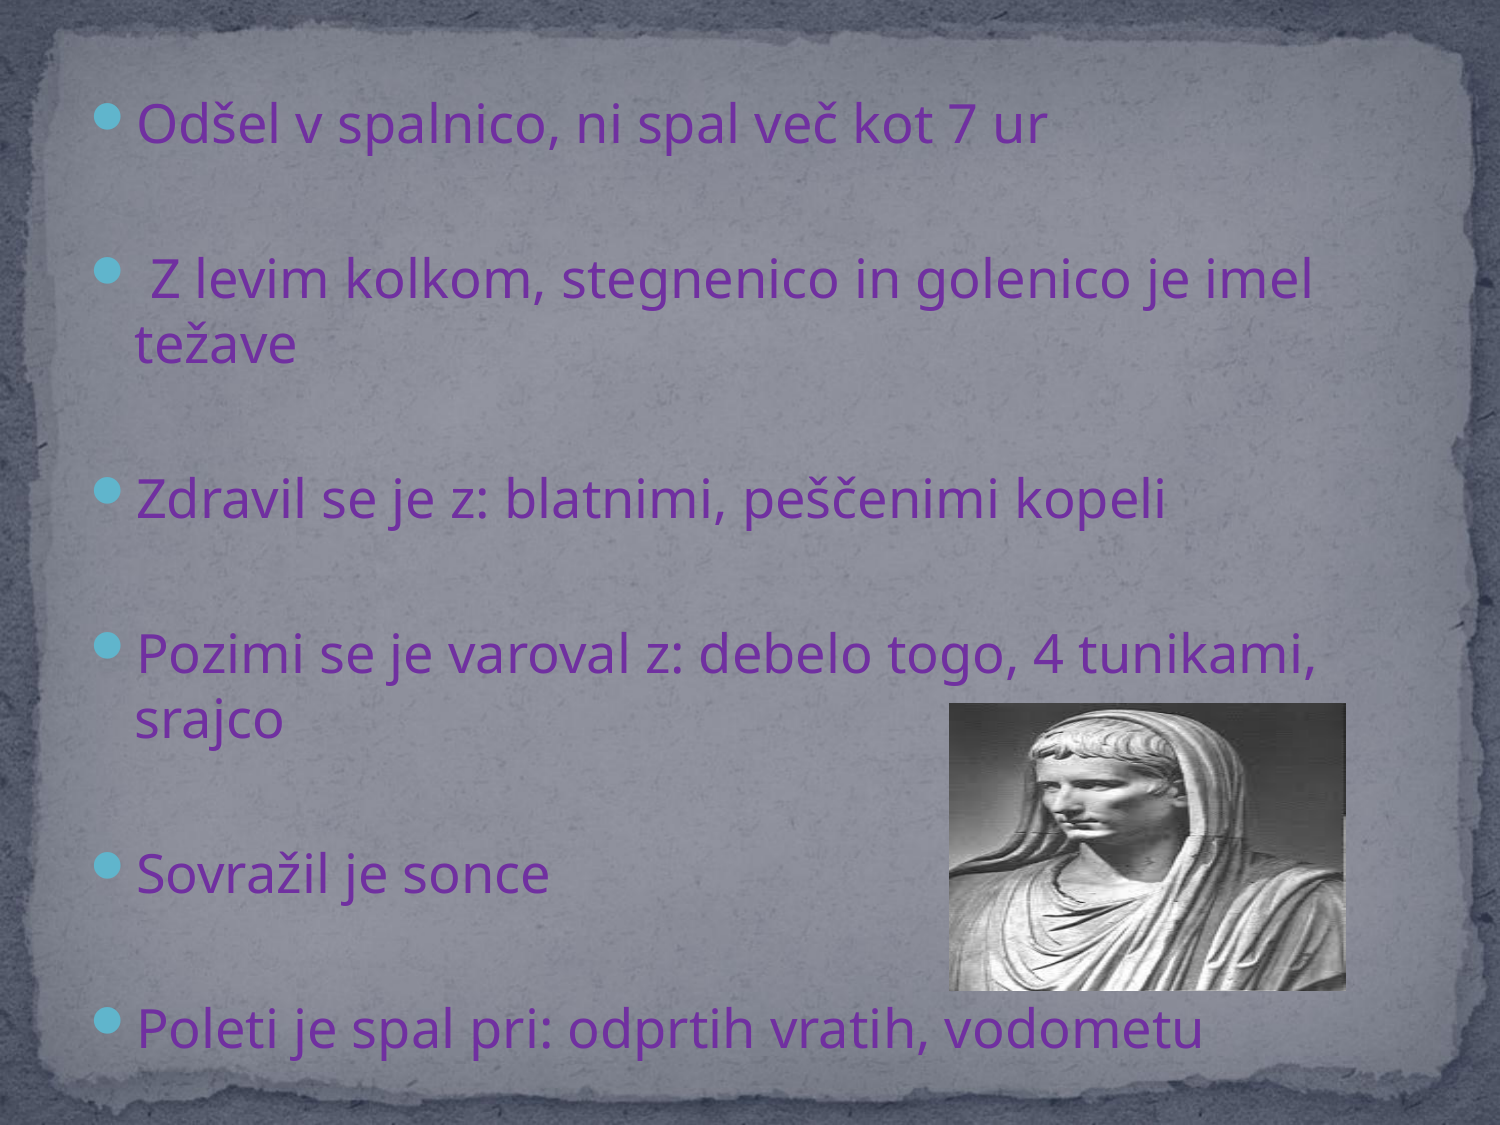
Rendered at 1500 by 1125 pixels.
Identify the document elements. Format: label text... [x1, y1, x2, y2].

picture [0, 0, 1500, 1125]
list Odšel v spalnico, ni spal več kot 7 ur Z levim kolkom, stegnenico in golenico je imel težave Zdravil se je z: blatnimi, peščenimi kopeli Pozimi se je varoval z: debelo togo, 4 tunikami, srajco Sovražil je sonce Poleti je spal pri: odprtih vratih, vodometu [75, 82, 1425, 1102]
